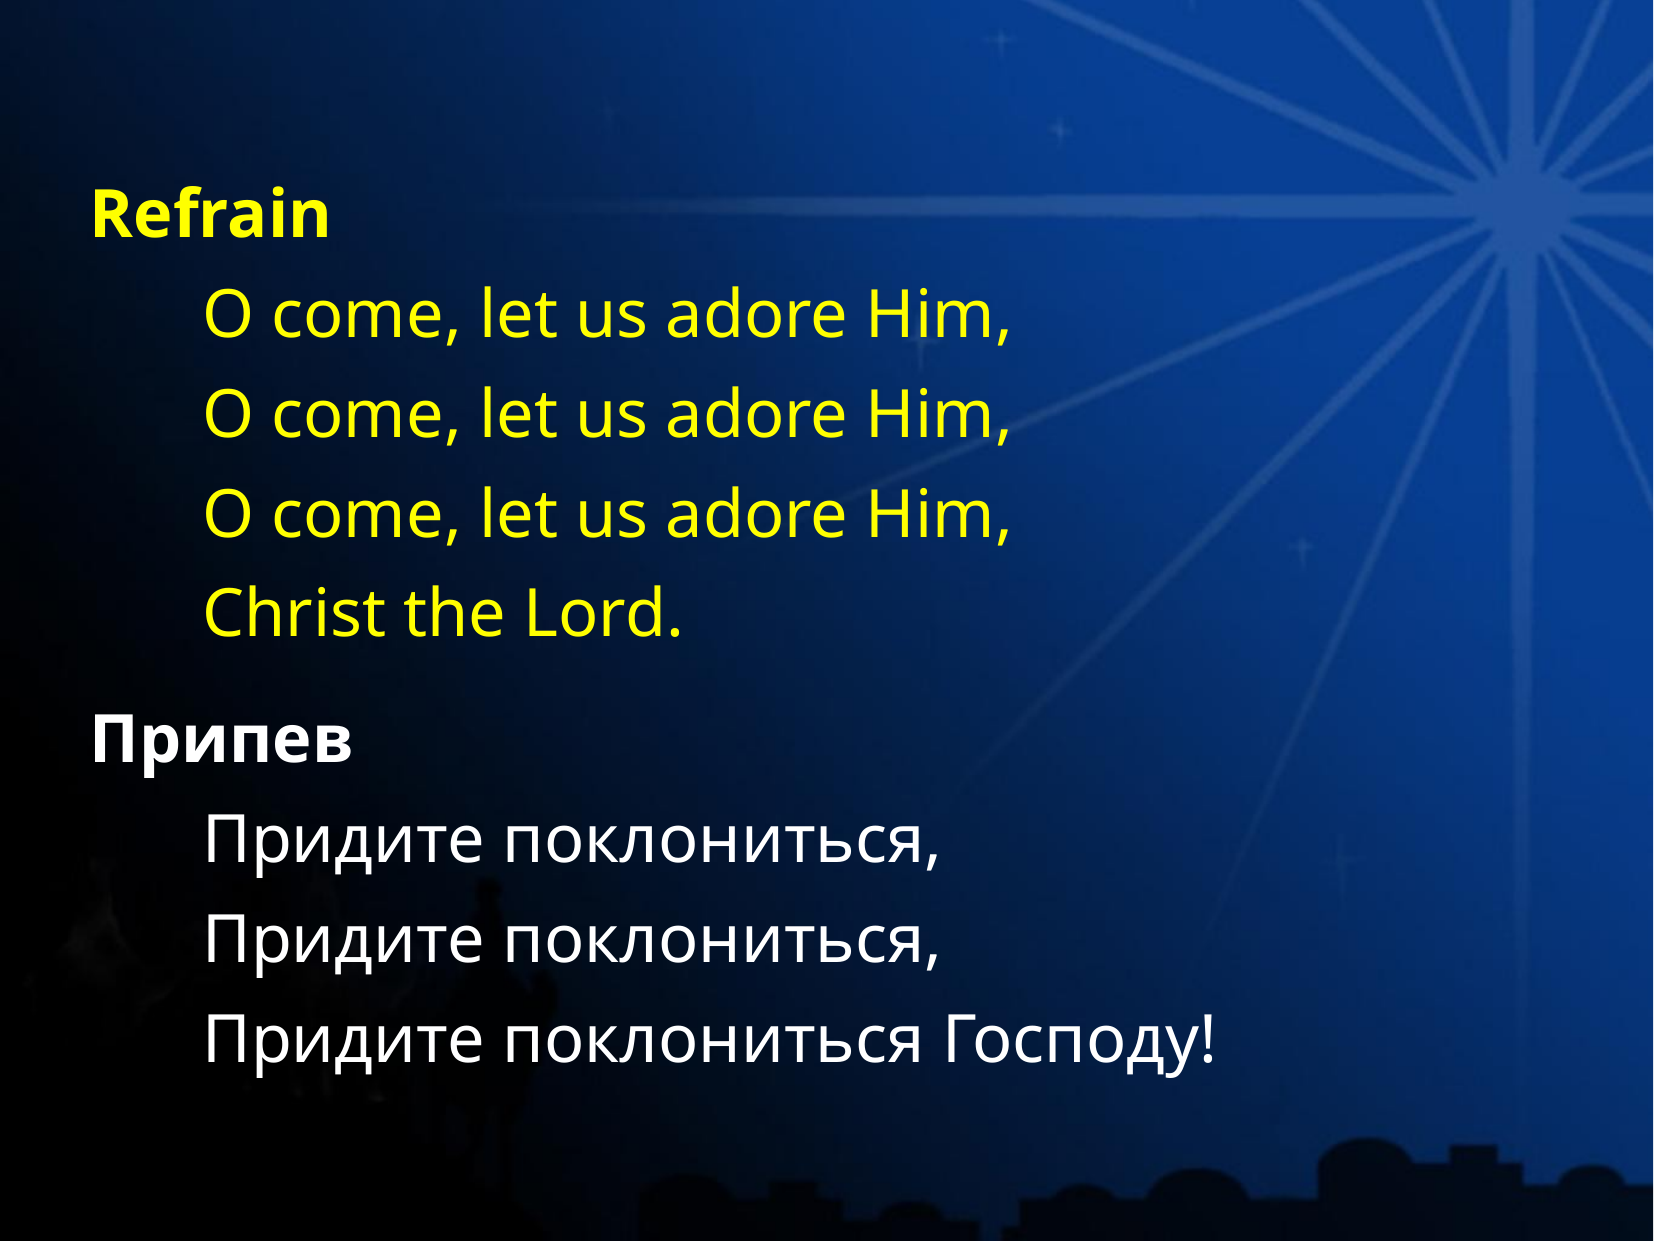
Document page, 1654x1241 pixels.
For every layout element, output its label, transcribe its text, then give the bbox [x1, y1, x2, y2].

text_box Refrain O come, let us adore Him, O come, let us adore Him, O come, let us adore Him, Christ the Lord. [75, 150, 1576, 638]
text_box Припев Придите поклониться, Придите поклониться, Придите поклониться Господу! [75, 675, 1576, 1163]
picture [0, 0, 1654, 1241]
